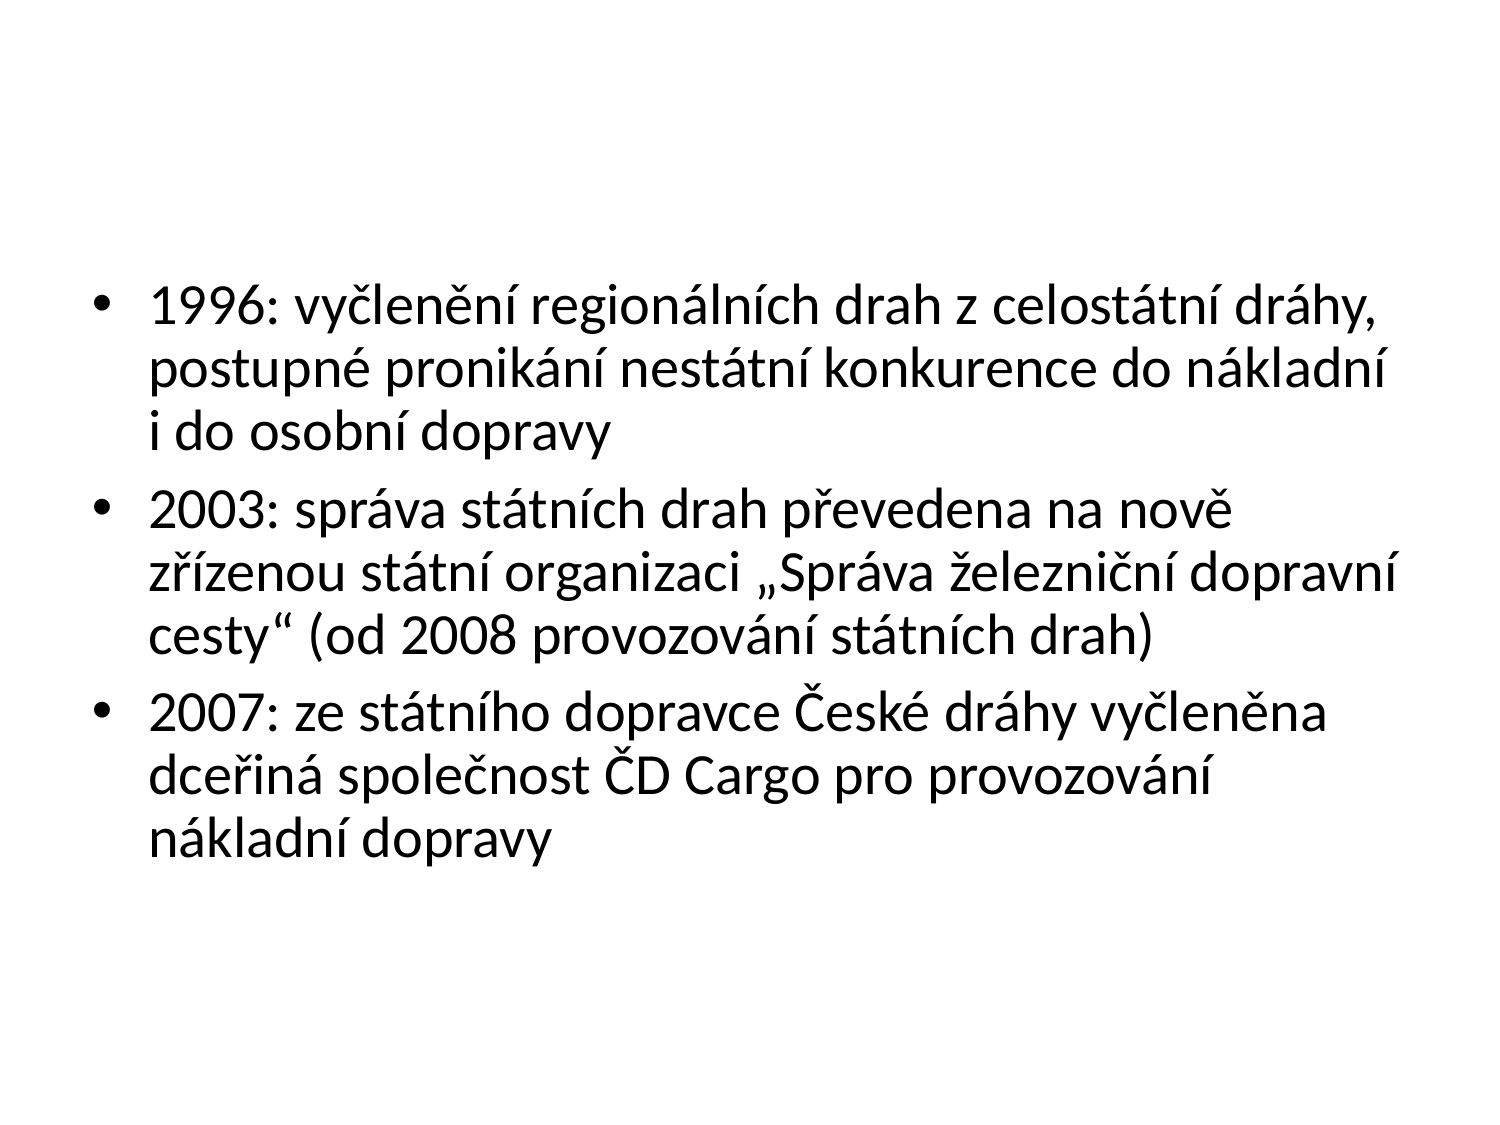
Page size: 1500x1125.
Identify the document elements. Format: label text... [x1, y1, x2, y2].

list 1996: vyčlenění regionálních drah z celostátní dráhy, postupné pronikání nestátní konkurence do nákladní i do osobní dopravy 2003: správa státních drah převedena na nově zřízenou státní organizaci „Správa železniční dopravní cesty“ (od 2008 provozování státních drah) 2007: ze státního dopravce České dráhy vyčleněna dceřiná společnost ČD Cargo pro provozování nákladní dopravy [76, 267, 1427, 1010]
